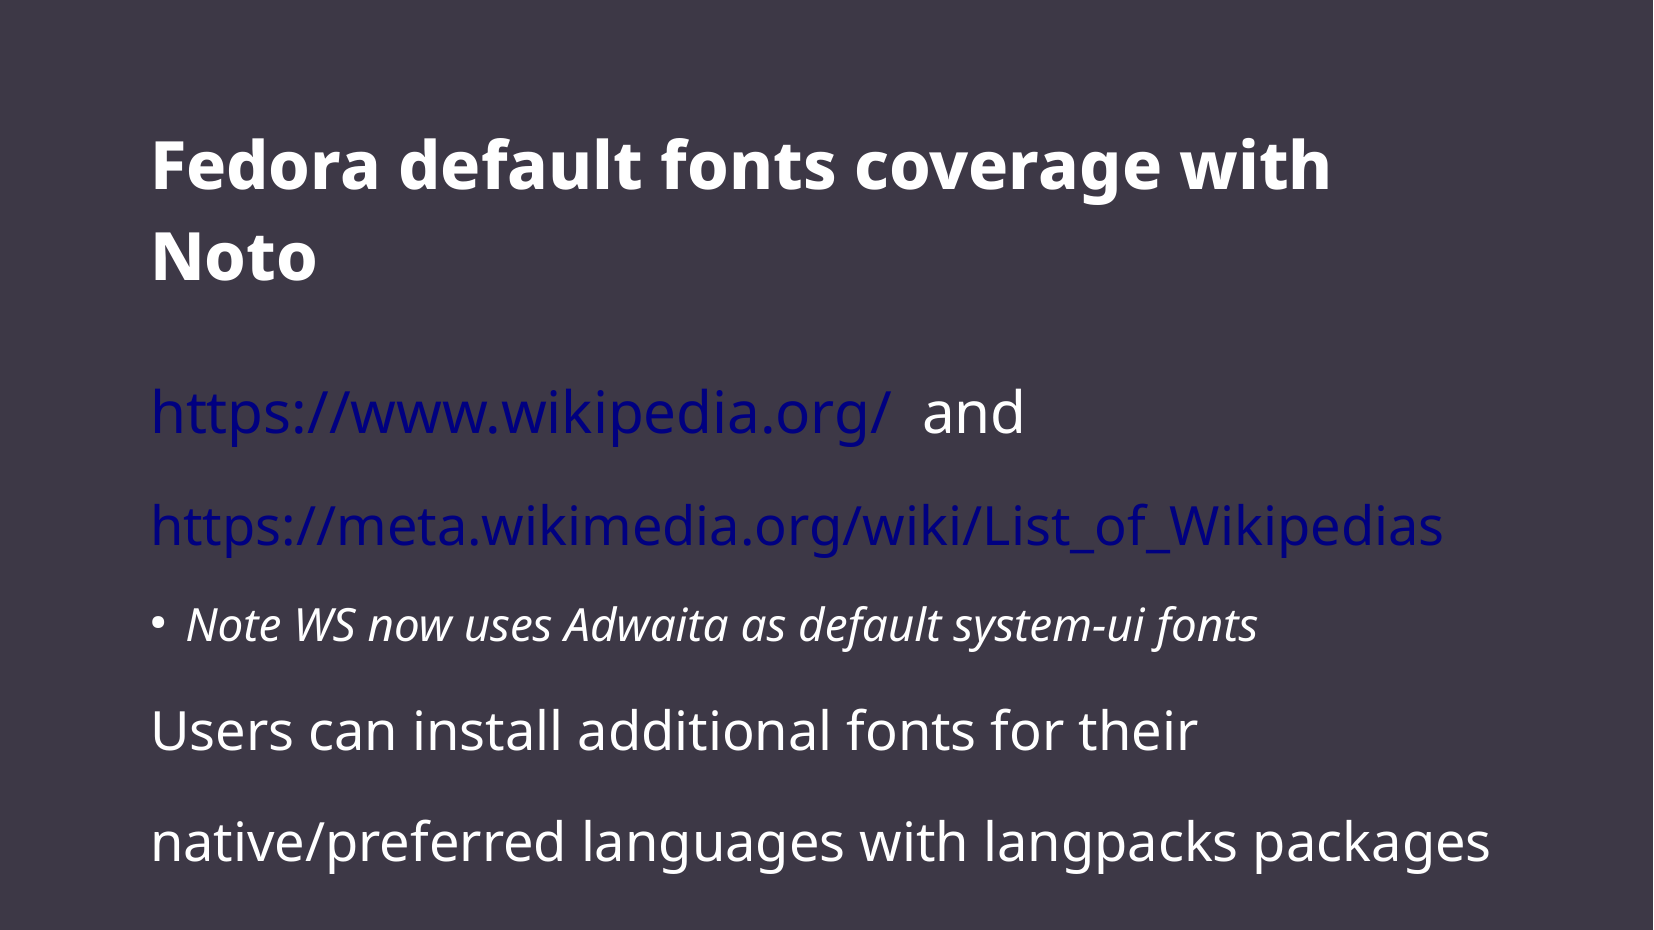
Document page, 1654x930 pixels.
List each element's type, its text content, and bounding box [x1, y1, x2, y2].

subtitle https://www.wikipedia.org/ and https://meta.wikimedia.org/wiki/List_of_Wikipedias Note WS now uses Adwaita as default system-ui fonts Users can install additional fonts for their native/preferred languages with langpacks packages [150, 331, 1501, 901]
title Fedora default fonts coverage with Noto [150, 144, 1501, 301]
